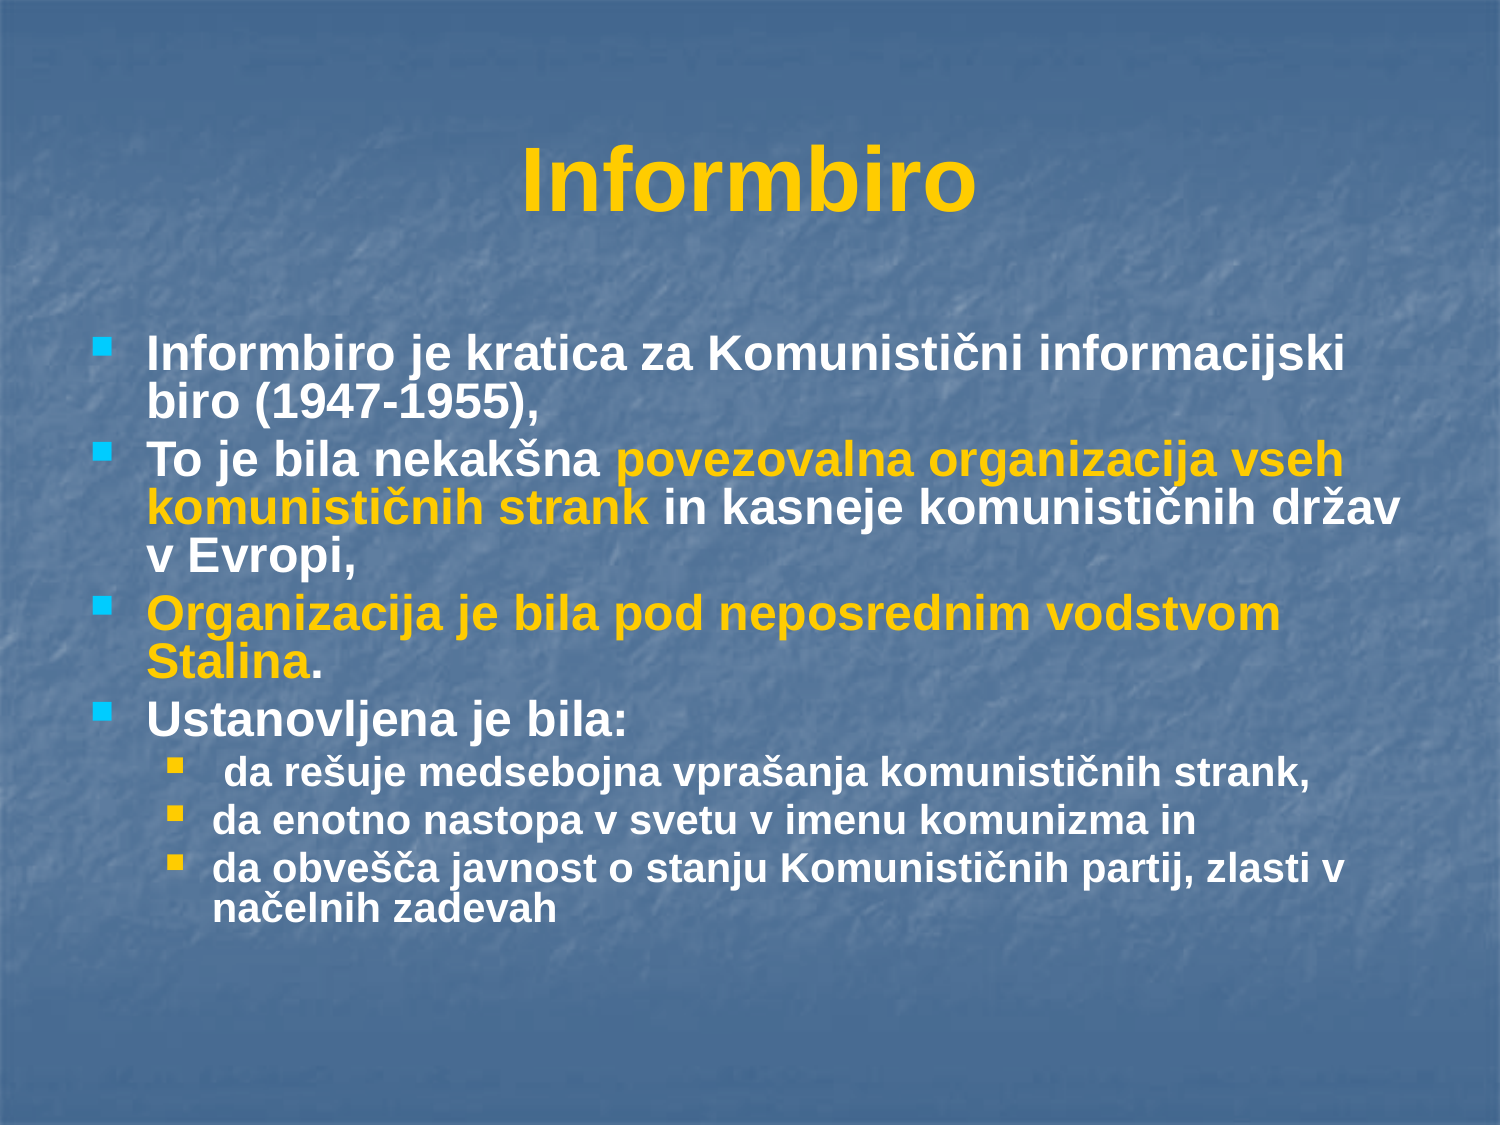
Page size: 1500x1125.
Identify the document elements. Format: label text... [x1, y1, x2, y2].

title Informbiro [75, 62, 1425, 288]
list Informbiro je kratica za Komunistični informacijski biro (1947-1955), To je bila nekakšna povezovalna organizacija vseh komunističnih strank in kasneje komunističnih držav v Evropi, Organizacija je bila pod neposrednim vodstvom Stalina. Ustanovljena je bila: da rešuje medsebojna vprašanja komunističnih strank, da enotno nastopa v svetu v imenu komunizma in da obvešča javnost o stanju Komunističnih partij, zlasti v načelnih zadevah [75, 324, 1425, 1000]
picture [0, 0, 1500, 1125]
